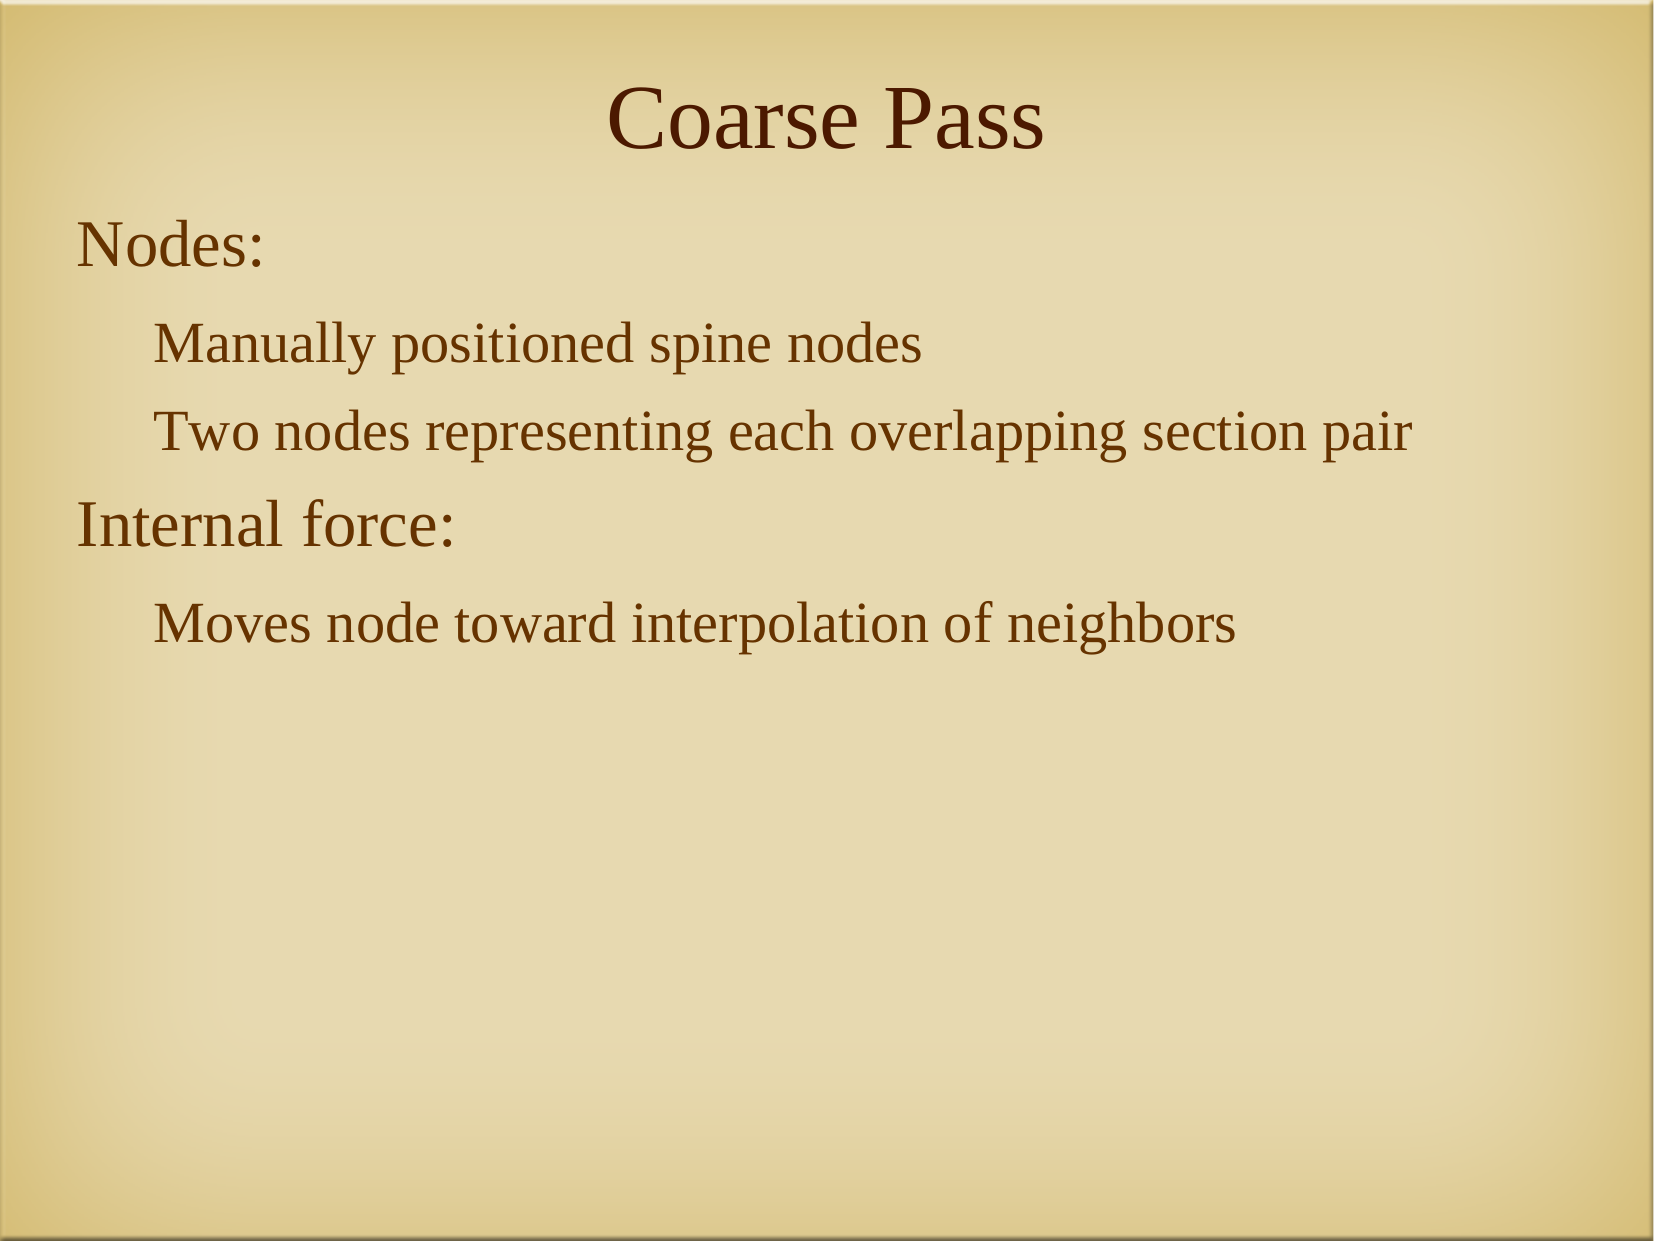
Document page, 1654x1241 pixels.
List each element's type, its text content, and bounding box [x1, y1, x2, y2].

picture [0, 0, 1654, 1241]
title Coarse Pass [59, 58, 1595, 178]
list Nodes: Manually positioned spine nodes Two nodes representing each overlapping section pair Internal force: Moves node toward interpolation of neighbors [59, 206, 1595, 1182]
